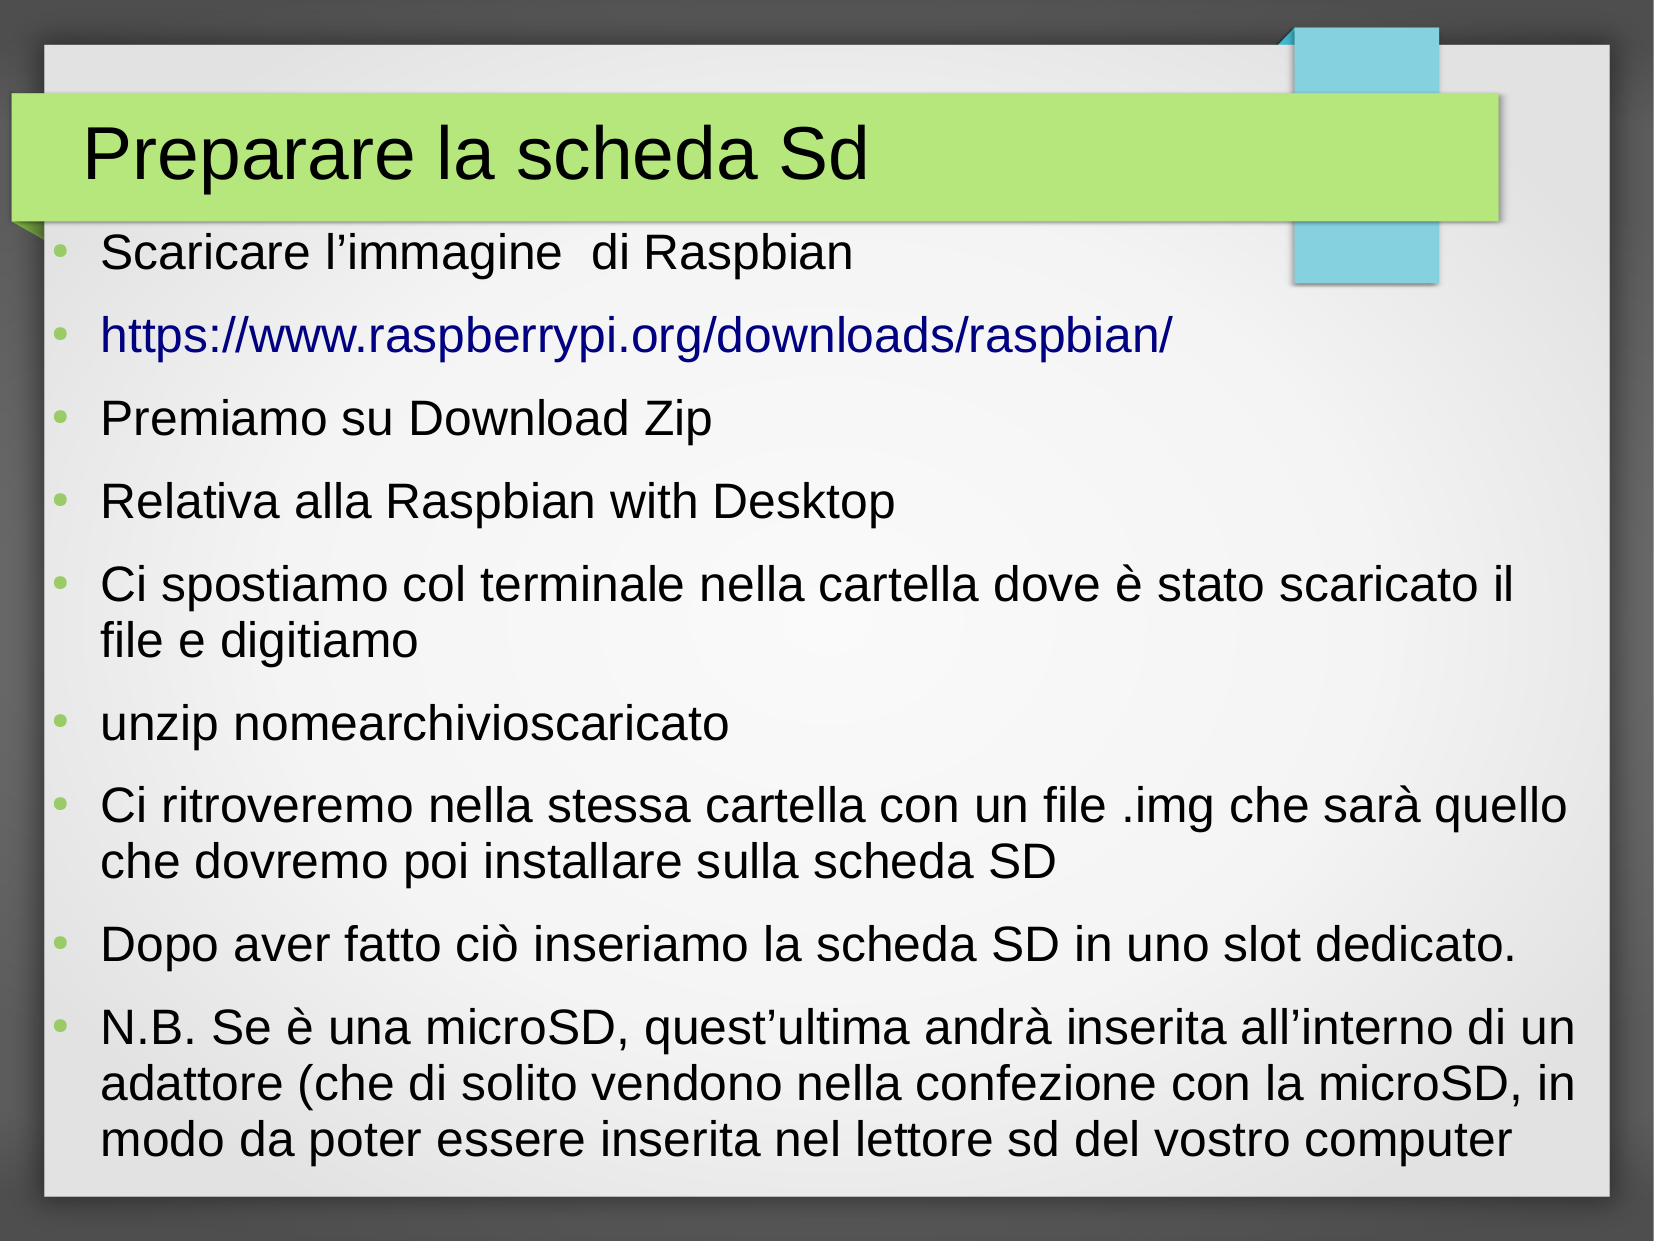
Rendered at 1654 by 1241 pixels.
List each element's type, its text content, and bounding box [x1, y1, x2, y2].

list Scaricare l’immagine di Raspbian https://www.raspberrypi.org/downloads/raspbian/ Premiamo su Download Zip Relativa alla Raspbian with Desktop Ci spostiamo col terminale nella cartella dove è stato scaricato il file e digitiamo unzip nomearchivioscaricato Ci ritroveremo nella stessa cartella con un file .img che sarà quello che dovremo poi installare sulla scheda SD Dopo aver fatto ciò inseriamo la scheda SD in uno slot dedicato. N.B. Se è una microSD, quest’ultima andrà inserita all’interno di un adattore (che di solito vendono nella confezione con la microSD, in modo da poter essere inserita nel lettore sd del vostro computer [35, 224, 1583, 1182]
picture [0, 0, 1654, 1241]
title Preparare la scheda Sd [82, 94, 1264, 213]
